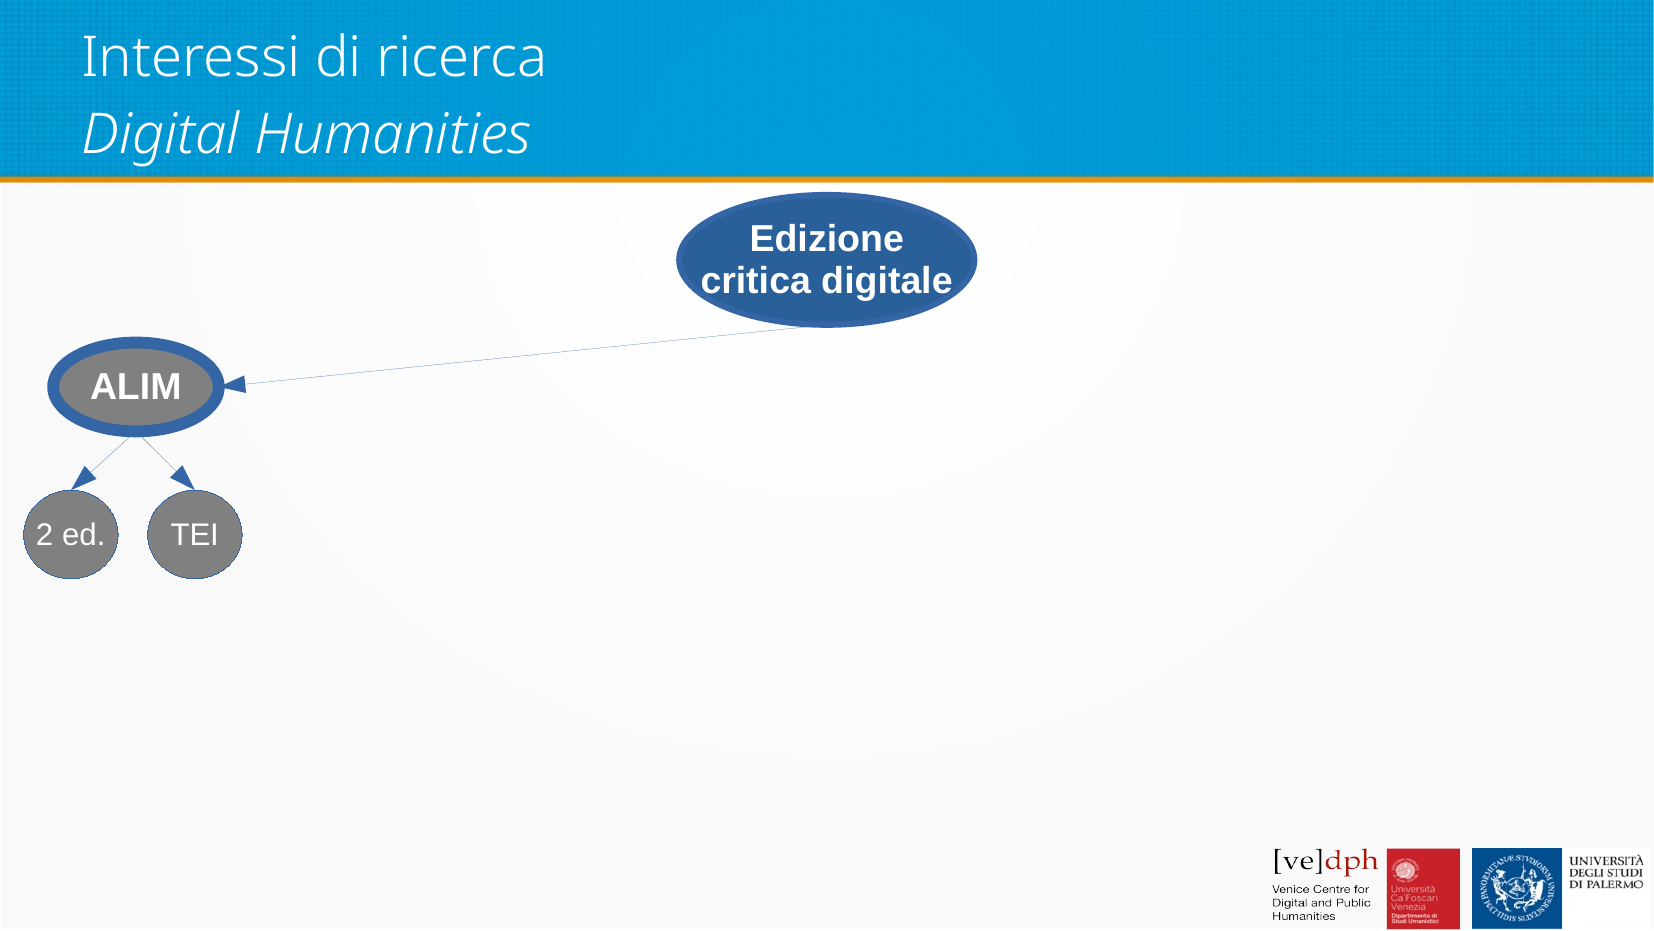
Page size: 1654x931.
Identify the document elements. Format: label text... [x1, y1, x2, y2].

text_box 2 ed. [23, 490, 119, 579]
title Interessi di ricerca Digital Humanities [81, 14, 1570, 171]
text_box TEI [147, 490, 243, 579]
text_box Edizione critica digitale [679, 194, 975, 325]
picture [0, 175, 1654, 931]
text_box ALIM [53, 342, 219, 432]
